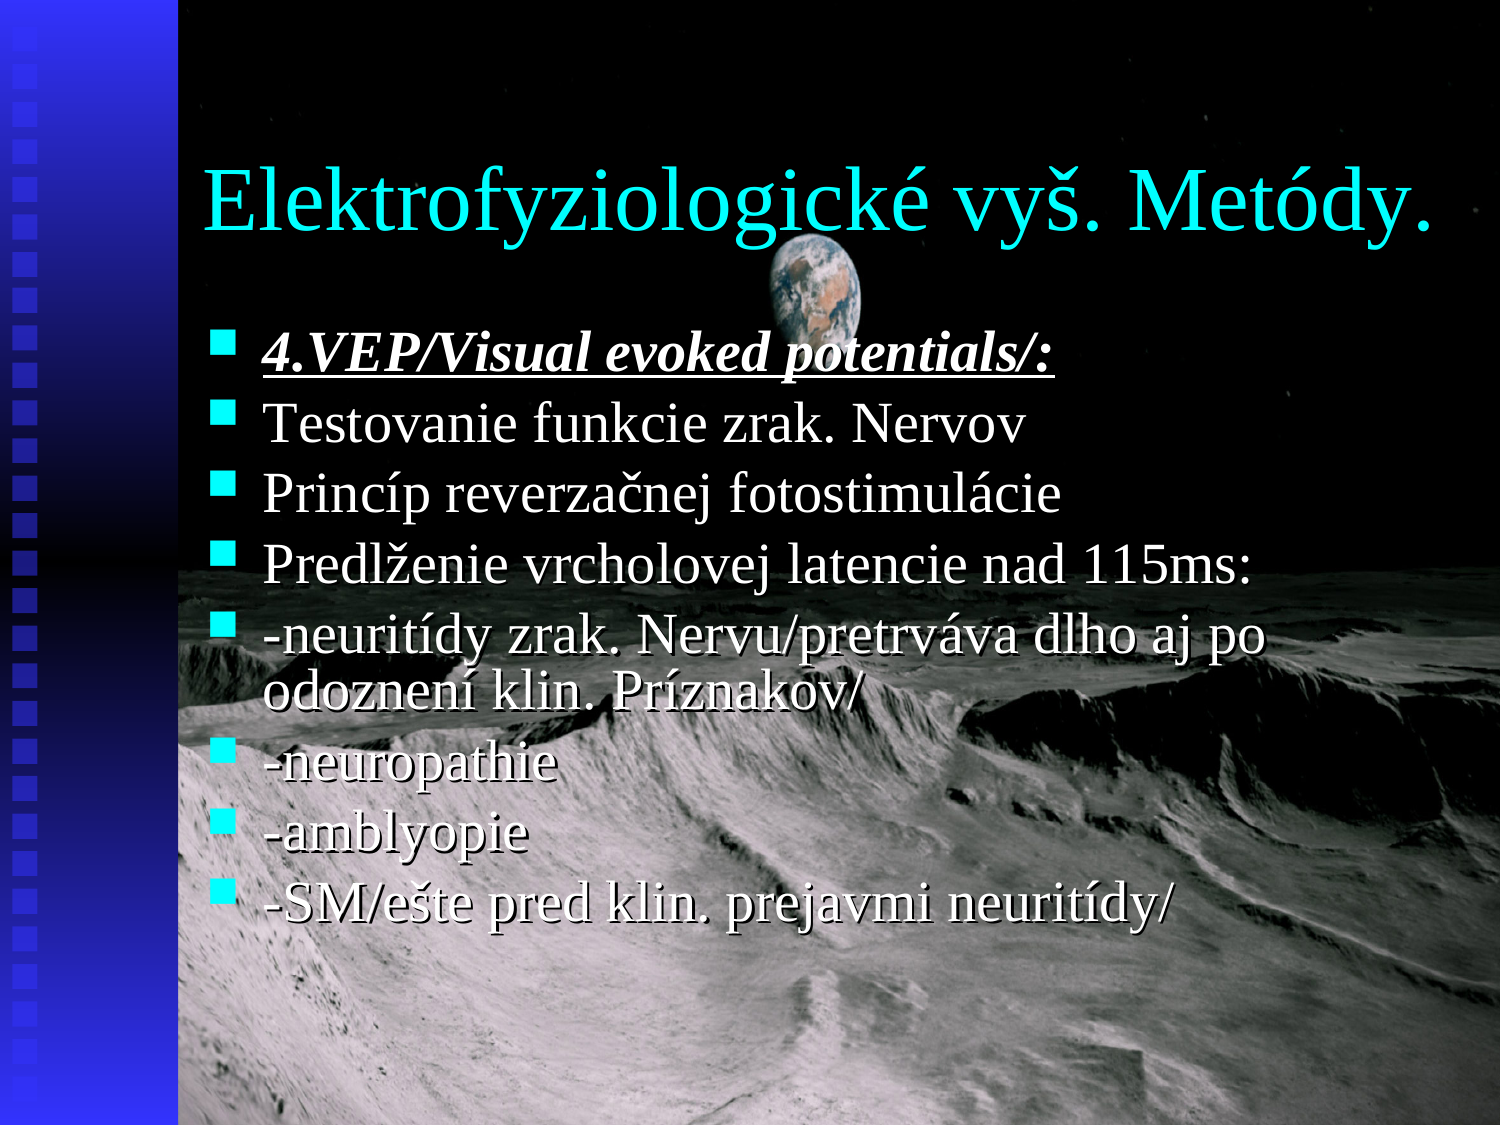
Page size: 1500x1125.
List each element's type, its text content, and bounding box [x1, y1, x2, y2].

title Elektrofyziologické vyš. Metódy. [187, 99, 1463, 288]
list 4.VEP/Visual evoked potentials/: Testovanie funkcie zrak. Nervov Princíp reverzačnej fotostimulácie Predlženie vrcholovej latencie nad 115ms: -neuritídy zrak. Nervu/pretrváva dlho aj po odoznení klin. Príznakov/ -neuropathie -amblyopie -SM/ešte pred klin. prejavmi neuritídy/ [191, 319, 1467, 995]
picture [0, 0, 1500, 1125]
